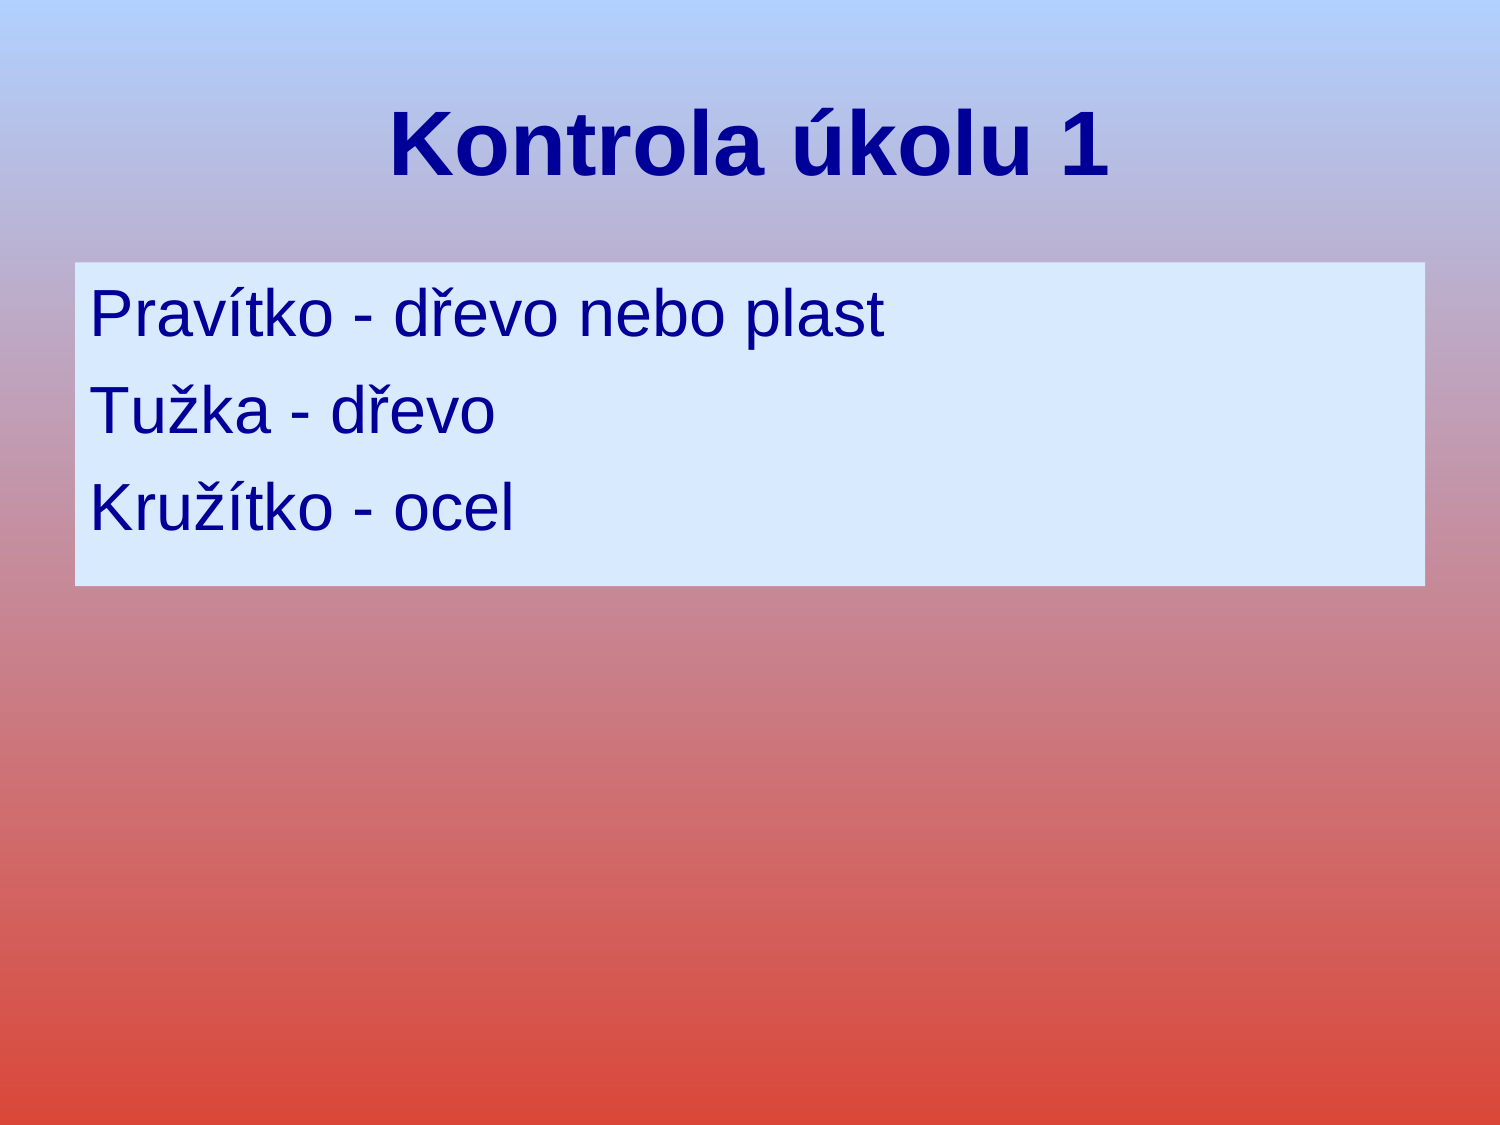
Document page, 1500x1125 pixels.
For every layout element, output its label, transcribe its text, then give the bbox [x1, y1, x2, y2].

title Kontrola úkolu 1 [75, 45, 1426, 233]
list Pravítko - dřevo nebo plast Tužka - dřevo Kružítko - ocel [75, 262, 1426, 587]
